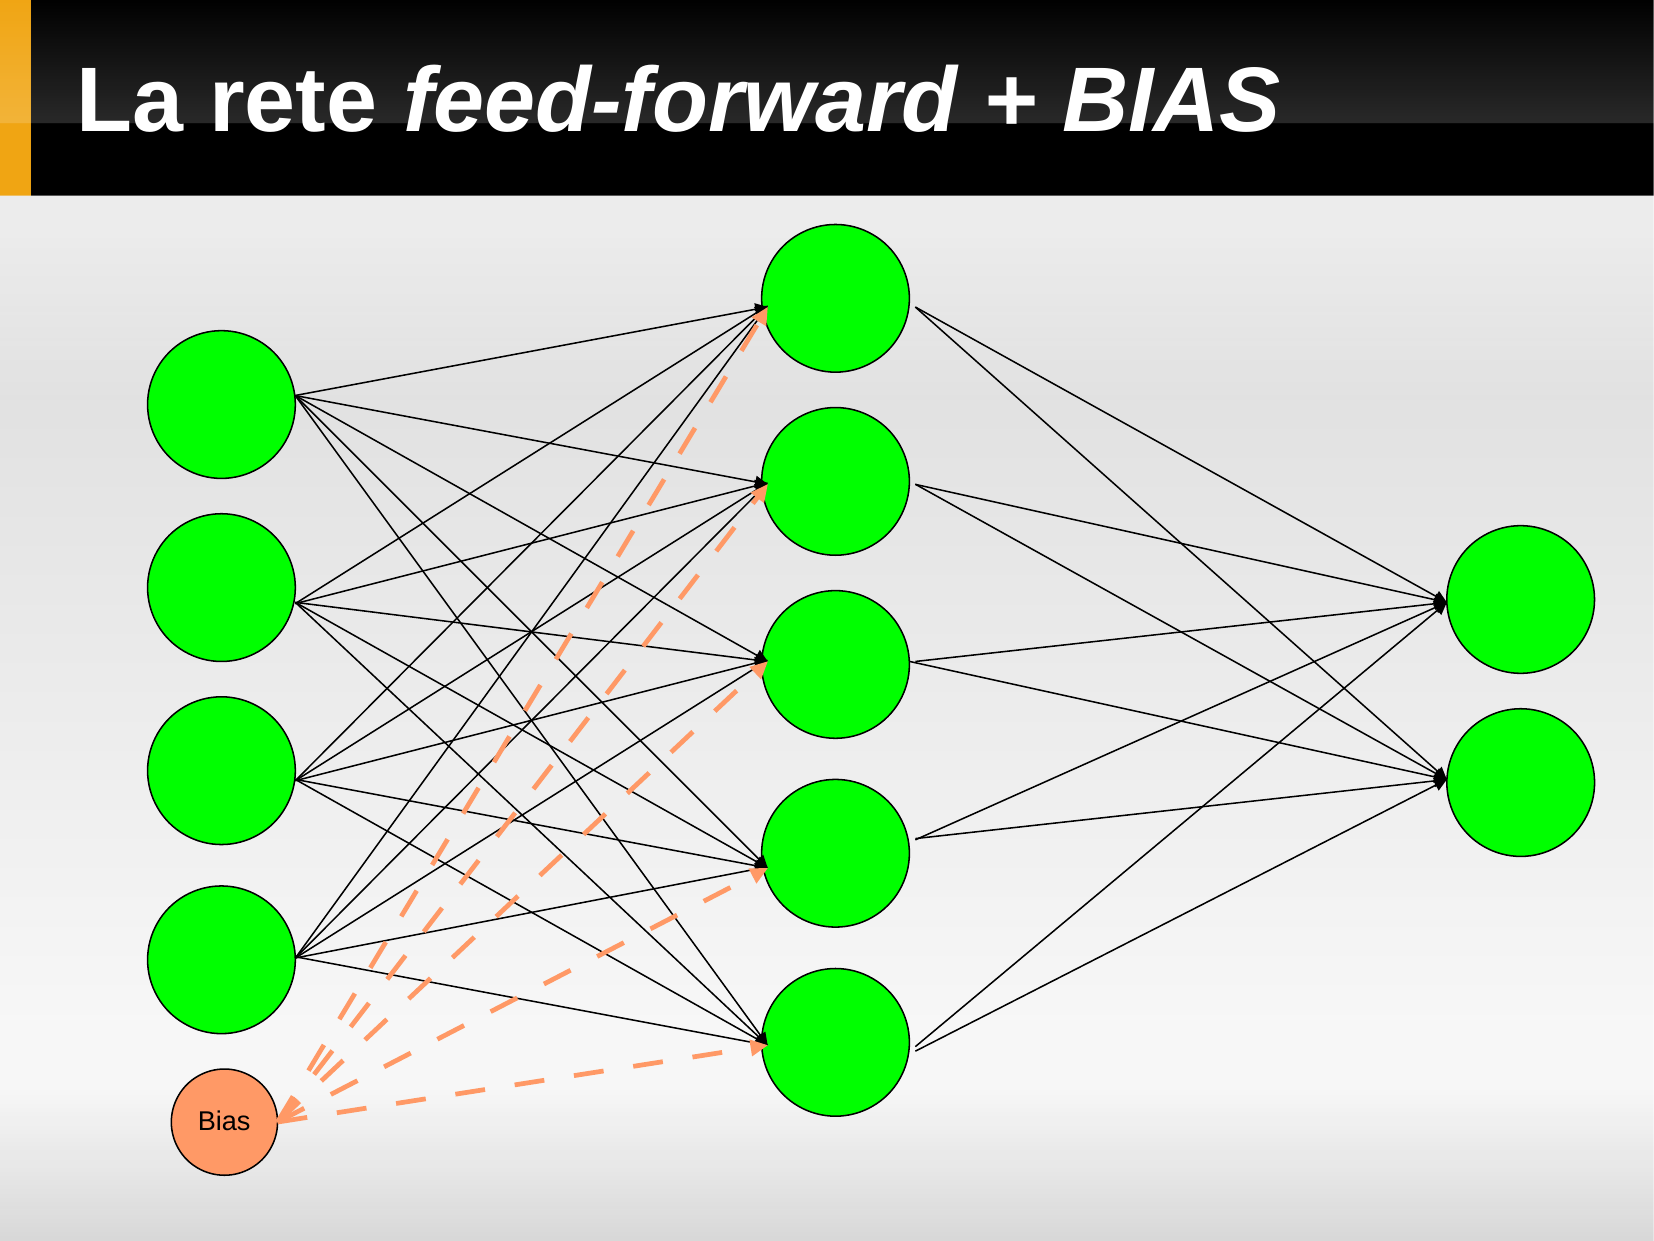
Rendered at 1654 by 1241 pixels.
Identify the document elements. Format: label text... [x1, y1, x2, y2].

text_box [1446, 525, 1595, 674]
text_box [761, 779, 910, 928]
text_box [762, 968, 910, 1117]
text_box [147, 330, 296, 479]
text_box [1446, 708, 1595, 857]
text_box Bias [183, 1098, 272, 1144]
text_box [147, 513, 296, 662]
text_box [762, 590, 910, 739]
text_box [761, 224, 910, 373]
text_box [147, 885, 296, 1034]
text_box [761, 407, 910, 556]
text_box [147, 696, 296, 845]
picture [0, 0, 1654, 1241]
text_box [171, 1069, 278, 1176]
title La rete feed-forward + BIAS [76, 7, 1565, 200]
